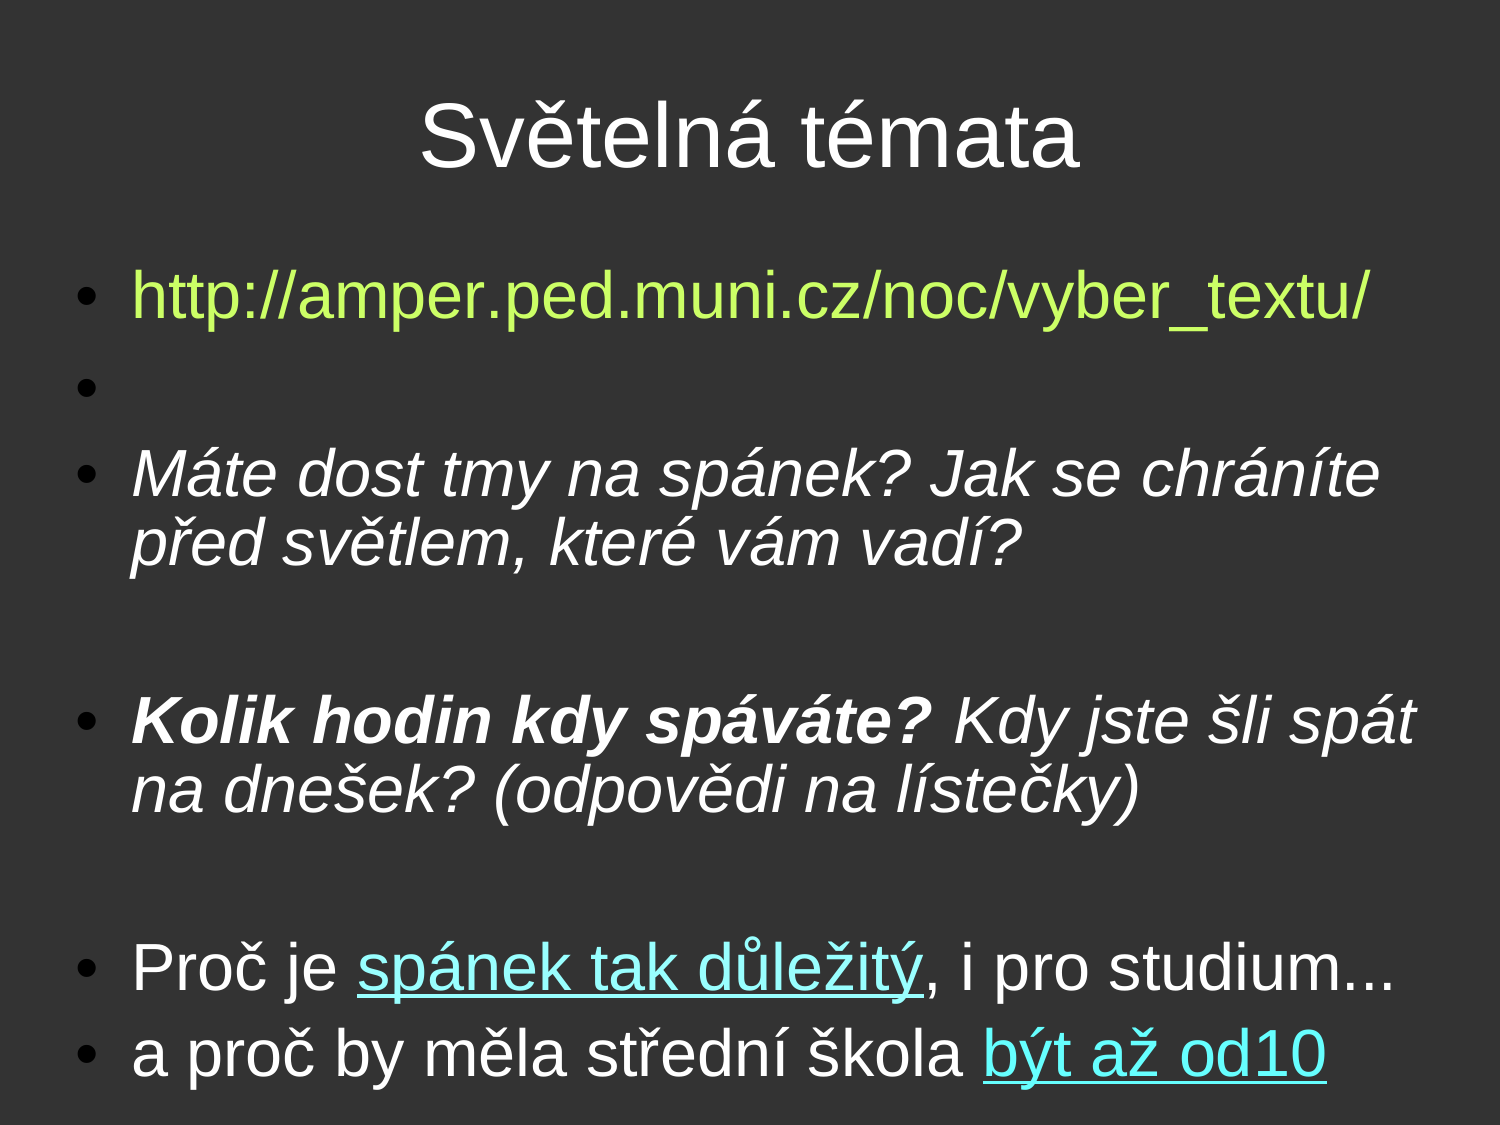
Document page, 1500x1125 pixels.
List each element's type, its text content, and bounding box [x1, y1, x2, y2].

title Světelná témata [75, 44, 1425, 233]
list http://amper.ped.muni.cz/noc/vyber_textu/ Máte dost tmy na spánek? Jak se chráníte před světlem, které vám vadí? Kolik hodin kdy spáváte? Kdy jste šli spát na dnešek? (odpovědi na lístečky) Proč je spánek tak důležitý, i pro studium... a proč by měla střední škola být až od10 [75, 263, 1425, 1096]
